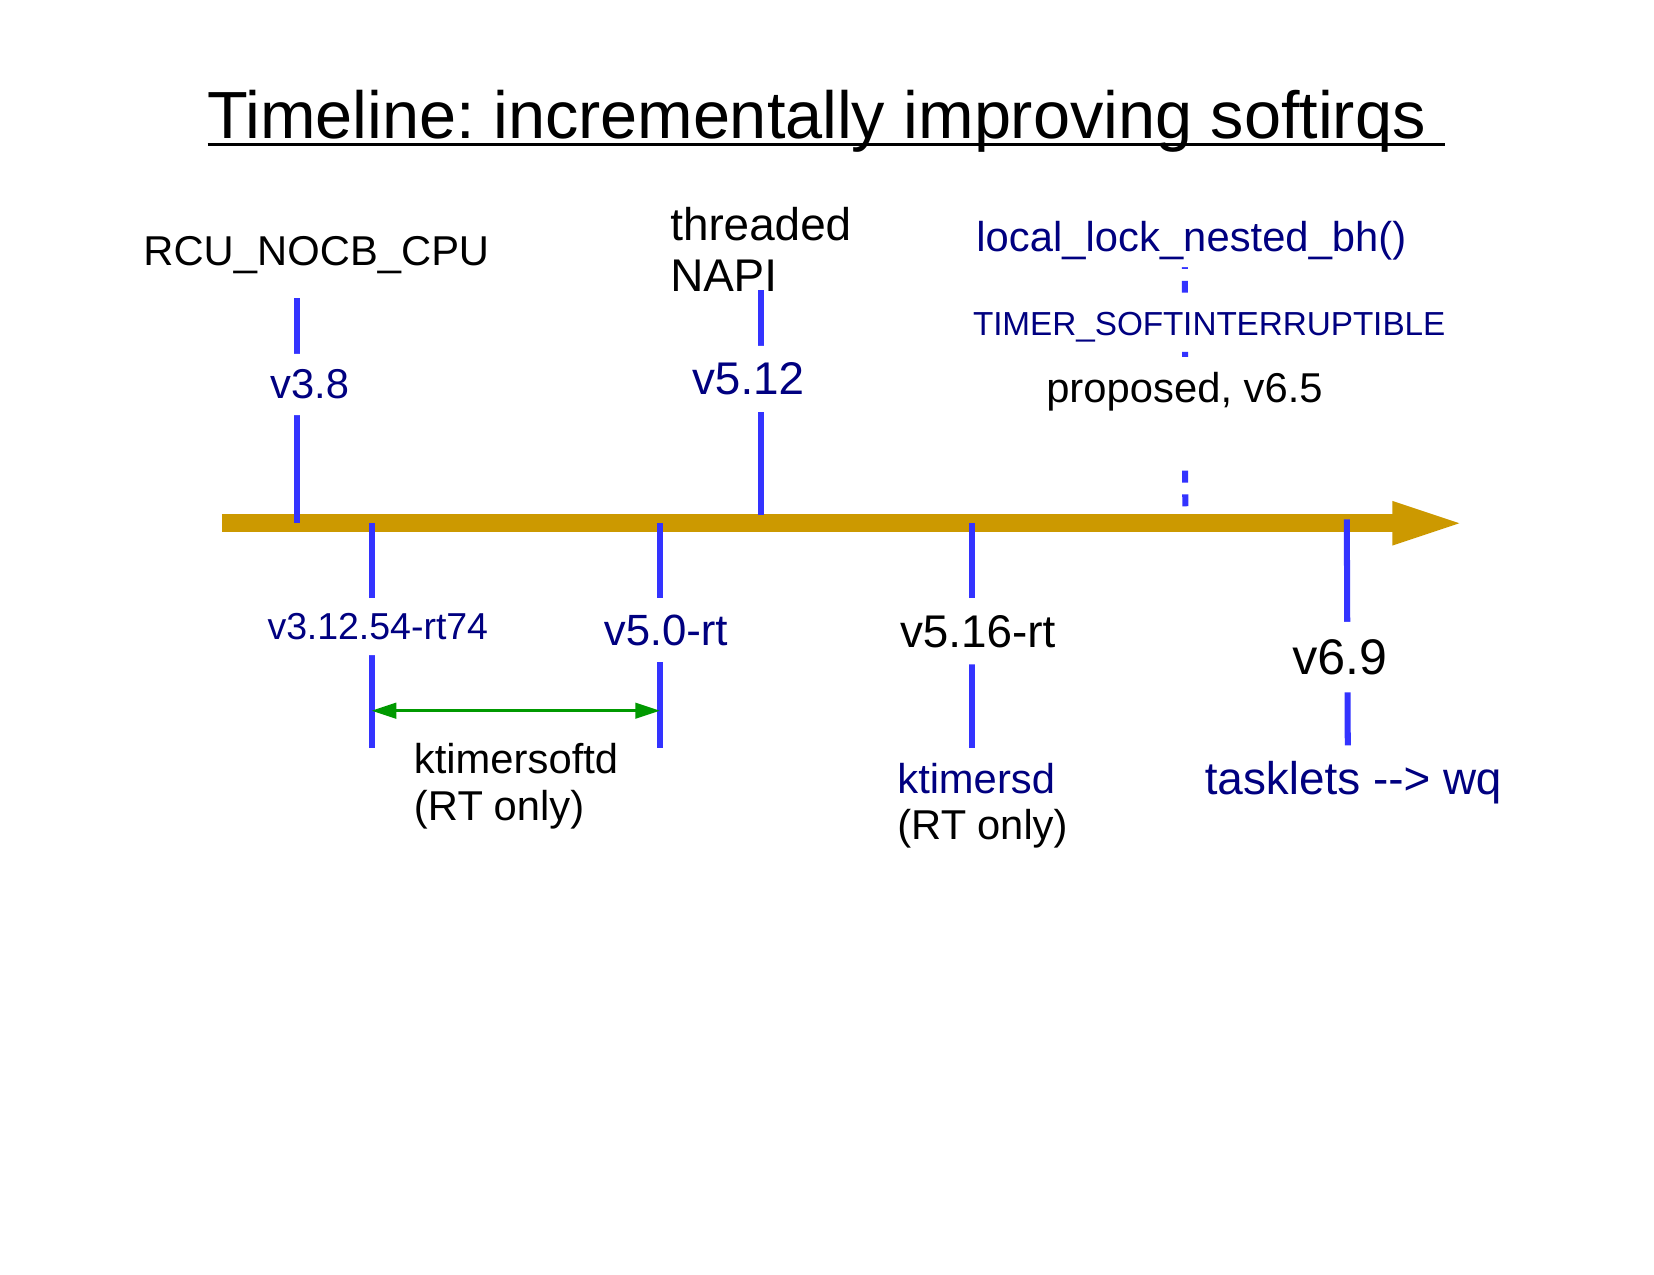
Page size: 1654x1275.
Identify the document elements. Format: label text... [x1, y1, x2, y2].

text_box v5.0-rt [589, 598, 743, 662]
text_box v3.8 [255, 353, 364, 416]
text_box ktimersoftd (RT only) [399, 728, 645, 837]
text_box local_lock_nested_bh() [962, 205, 1421, 268]
text_box v5.12 [677, 345, 819, 412]
text_box TIMER_SOFTINTERRUPTIBLE [958, 298, 1461, 351]
text_box v6.9 [1277, 621, 1431, 693]
text_box proposed, v6.5 [1031, 357, 1338, 465]
text_box RCU_NOCB_CPU [128, 220, 505, 282]
text_box v3.12.54-rt74 [252, 598, 504, 656]
text_box ktimersd (RT only) [882, 748, 1083, 857]
title Timeline: incrementally improving softirqs [82, 50, 1571, 181]
text_box threaded NAPI [655, 191, 866, 309]
text_box v5.16-rt [885, 598, 1071, 665]
text_box tasklets --> wq [1190, 745, 1517, 812]
